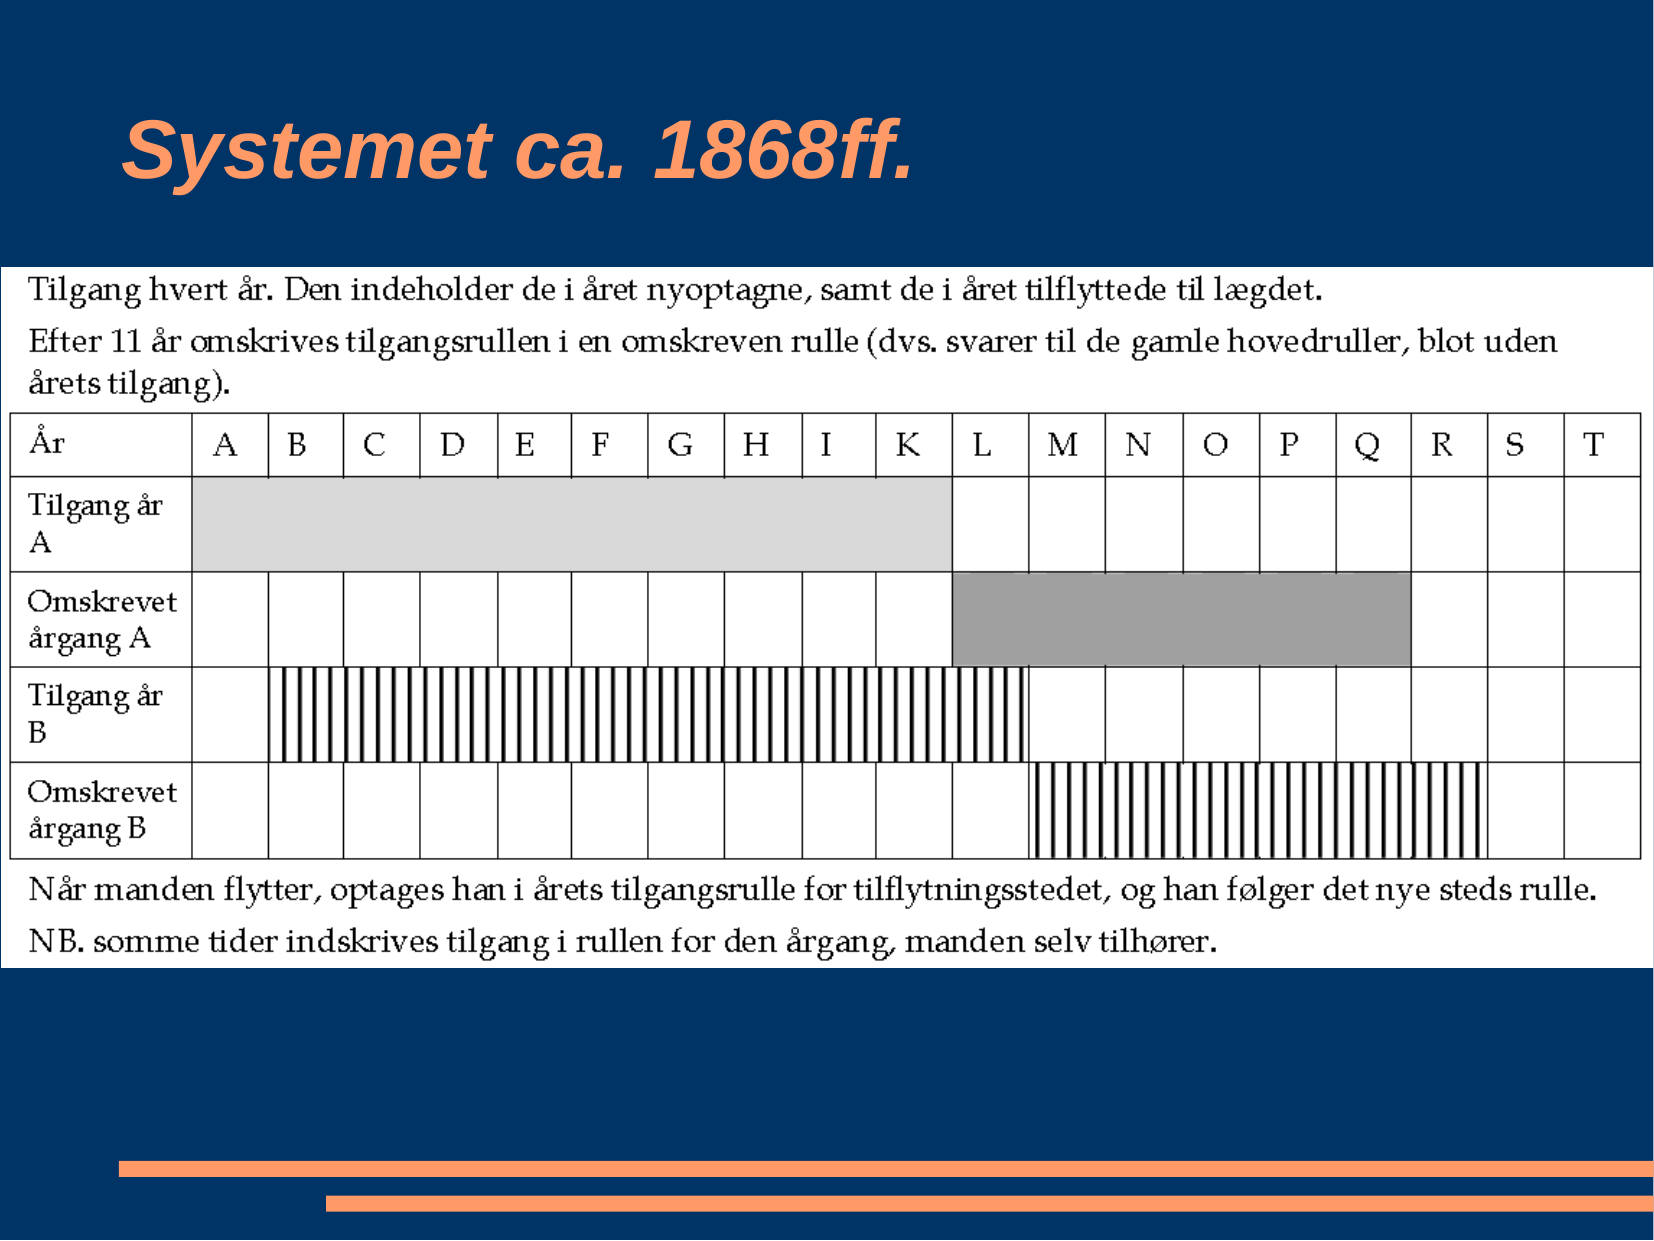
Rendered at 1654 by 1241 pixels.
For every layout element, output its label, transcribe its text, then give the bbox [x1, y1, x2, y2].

picture [1, 267, 1654, 968]
title Systemet ca. 1868ff. [121, 53, 1534, 247]
